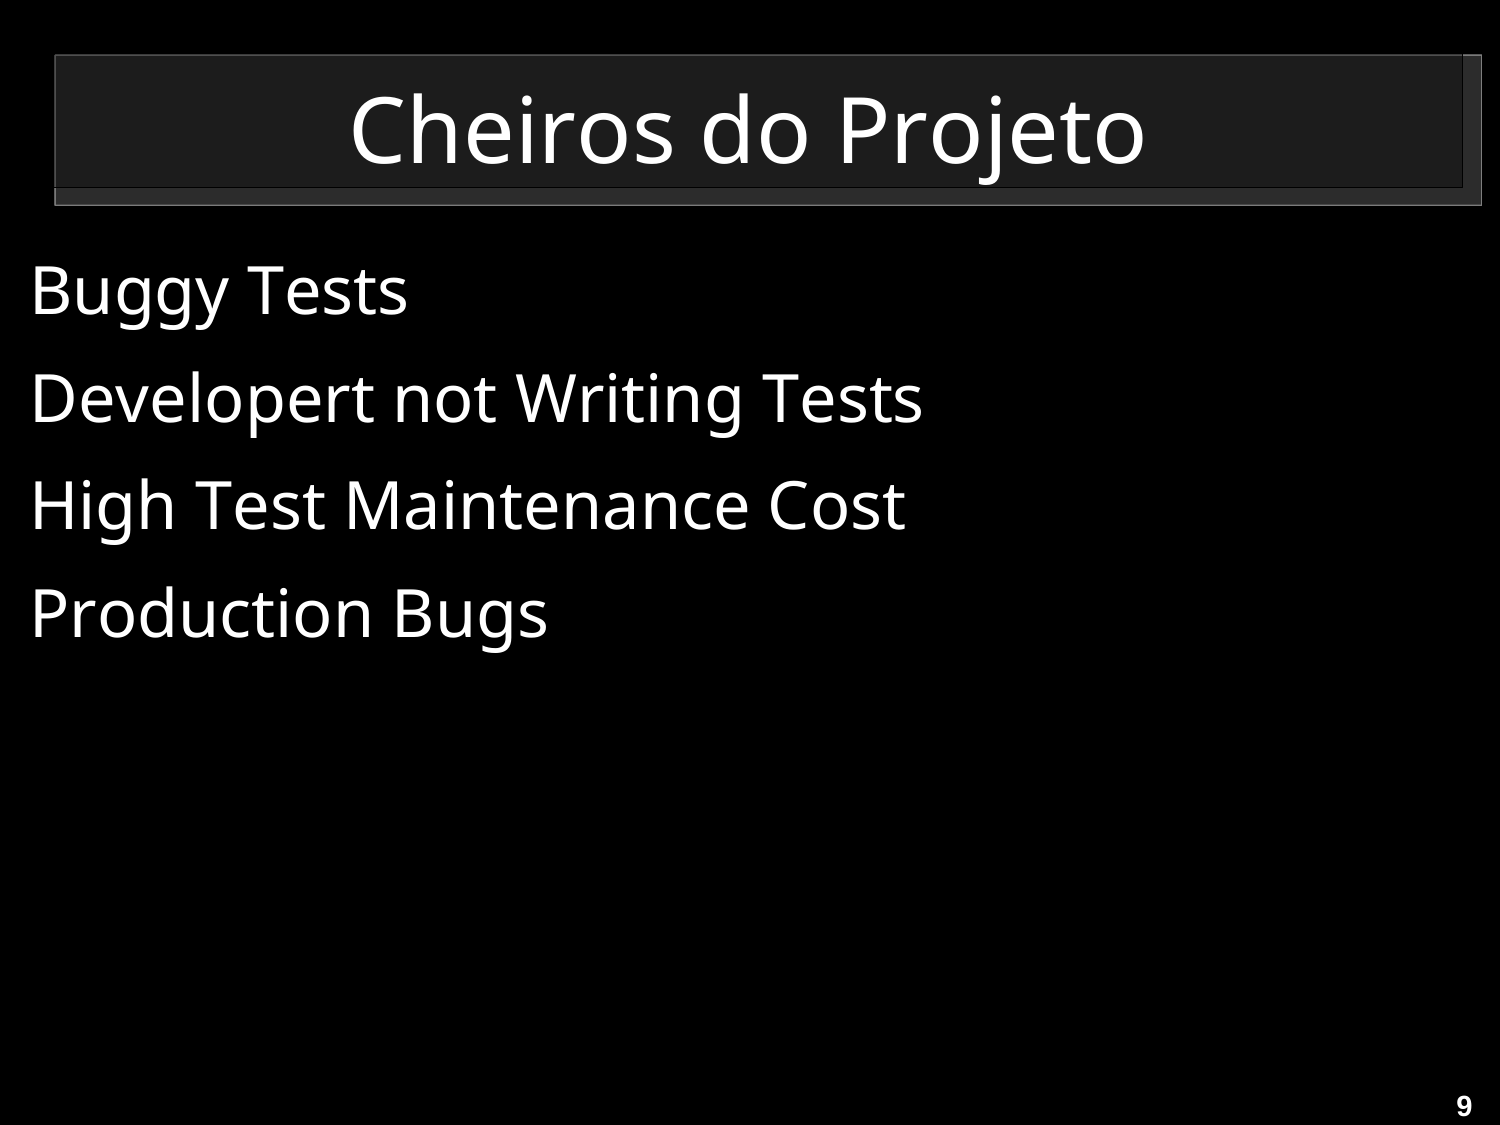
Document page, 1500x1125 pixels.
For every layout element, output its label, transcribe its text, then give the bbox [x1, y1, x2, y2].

list Buggy Tests Developert not Writing Tests High Test Maintenance Cost Production Bugs [29, 243, 1469, 1072]
title Cheiros do Projeto [29, 38, 1469, 218]
